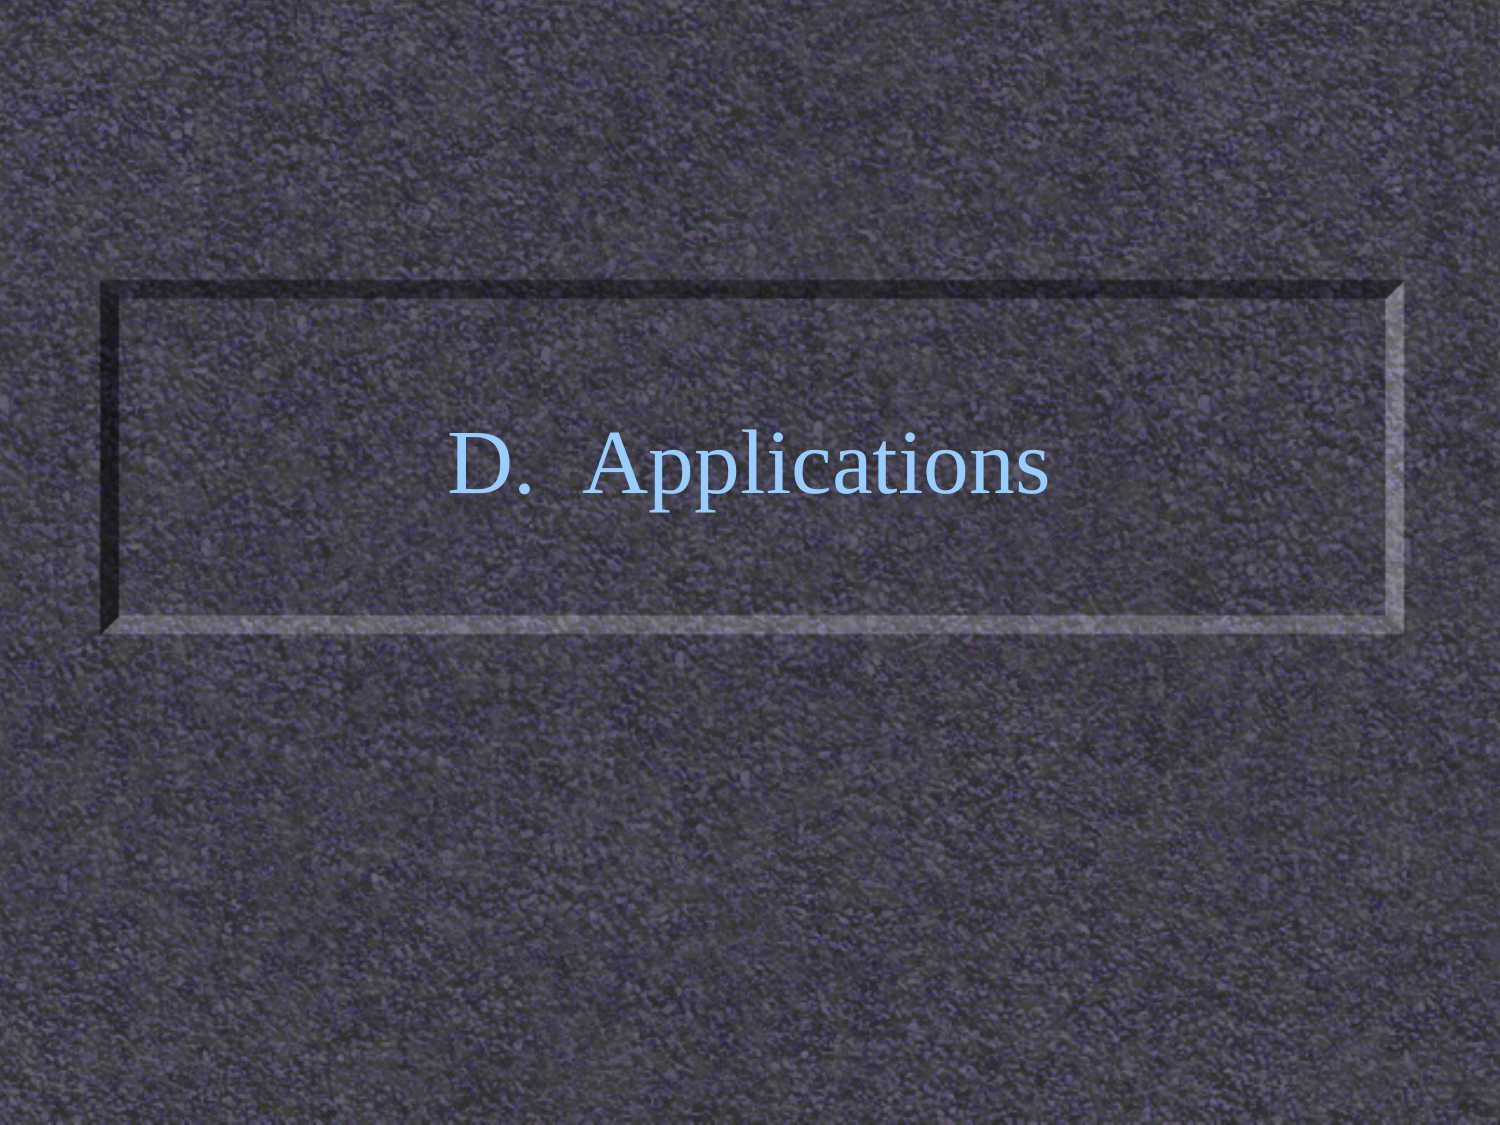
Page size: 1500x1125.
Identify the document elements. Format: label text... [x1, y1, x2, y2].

picture [0, 0, 1500, 1125]
title D. Applications [150, 337, 1351, 588]
